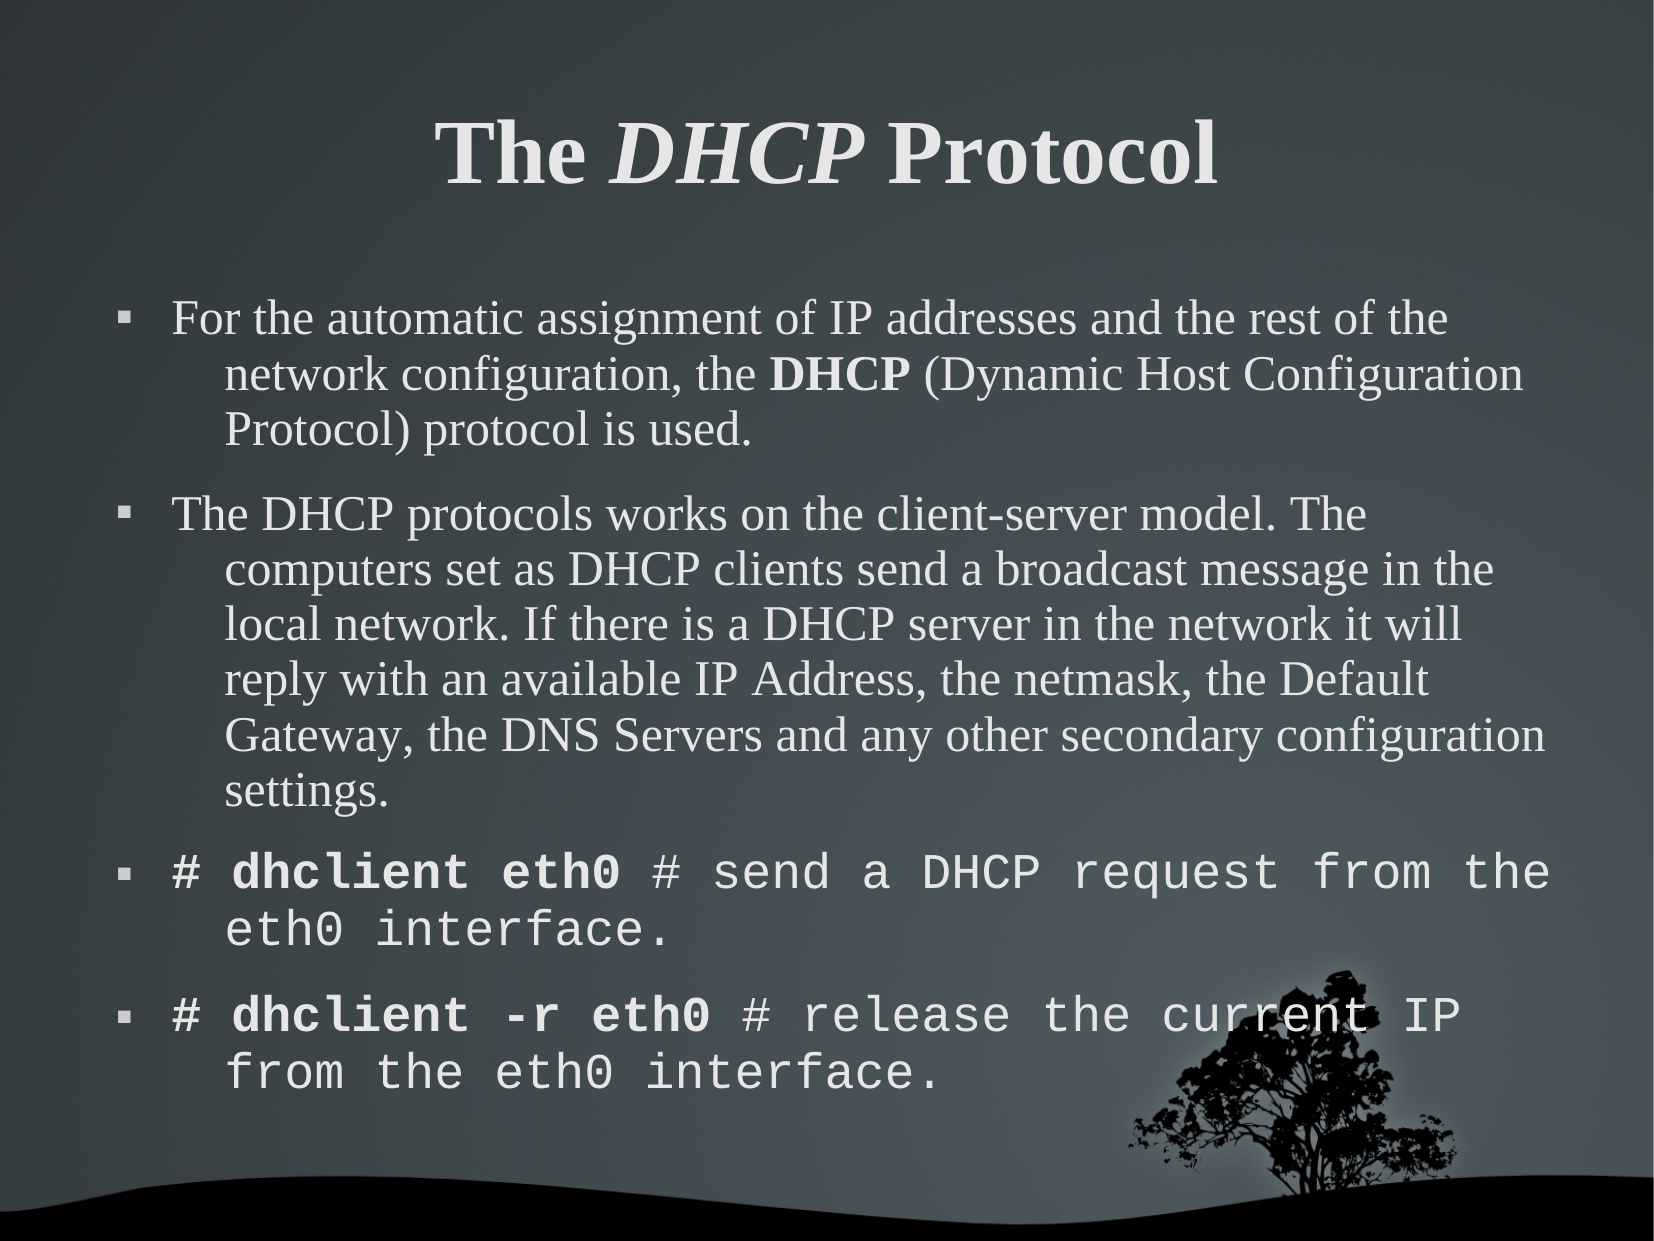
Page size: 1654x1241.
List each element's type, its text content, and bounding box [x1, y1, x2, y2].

title The DHCP Protocol [82, 49, 1571, 257]
list For the automatic assignment of IP addresses and the rest of the network configuration, the DHCP (Dynamic Host Configuration Protocol) protocol is used. The DHCP protocols works on the client-server model. The computers set as DHCP clients send a broadcast message in the local network. If there is a DHCP server in the network it will reply with an available IP Address, the netmask, the Default Gateway, the DNS Servers and any other secondary configuration settings. # dhclient eth0 # send a DHCP request from the eth0 interface. # dhclient -r eth0 # release the current IP from the eth0 interface. [82, 290, 1571, 1109]
picture [0, 0, 1654, 1241]
